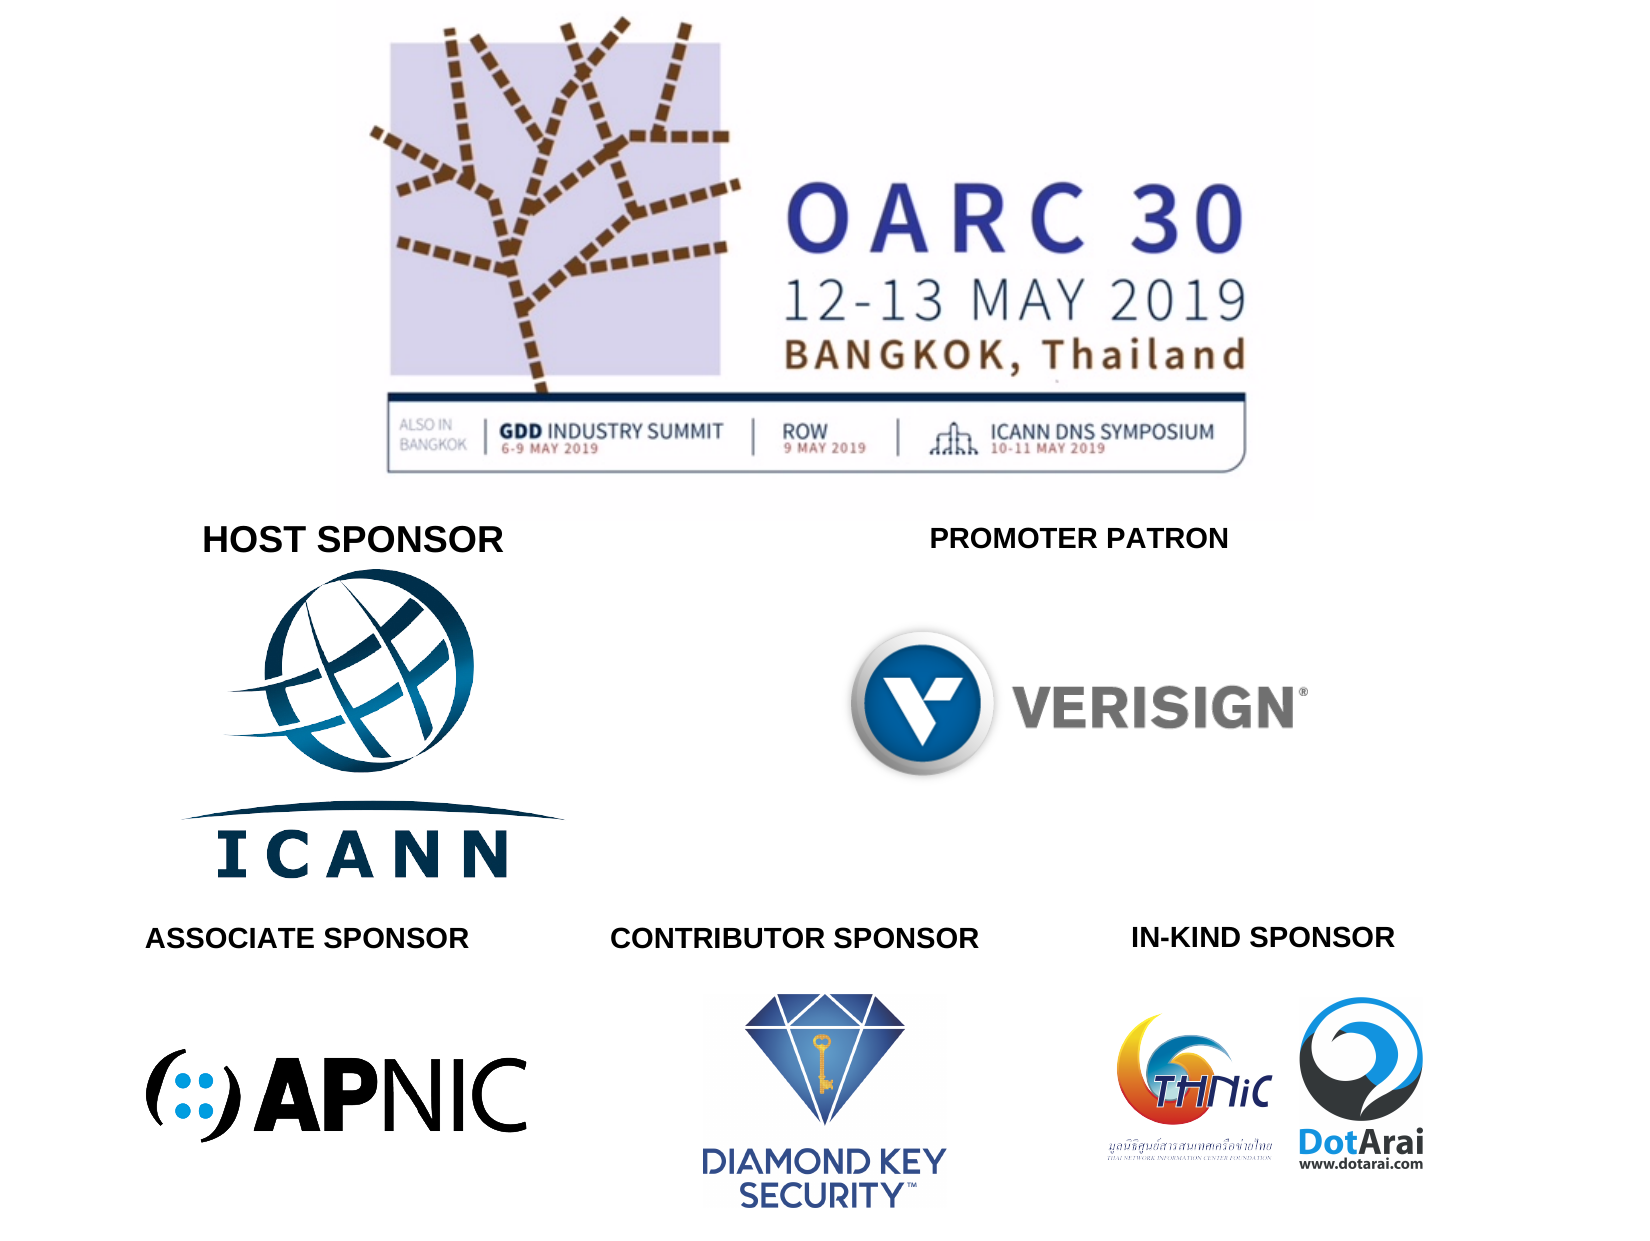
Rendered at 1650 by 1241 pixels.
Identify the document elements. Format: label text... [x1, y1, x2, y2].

picture [826, 601, 1332, 808]
picture [175, 564, 571, 883]
text_box IN-KIND SPONSOR [1130, 935, 1471, 974]
text_box ASSOCIATE SPONSOR [144, 935, 557, 975]
picture [1299, 997, 1423, 1169]
picture [703, 994, 947, 1208]
picture [1102, 1000, 1278, 1176]
text_box HOST SPONSOR [202, 536, 543, 564]
picture [90, 1004, 581, 1186]
picture [336, 0, 1314, 521]
text_box PROMOTER PATRON [929, 536, 1354, 575]
text_box CONTRIBUTOR SPONSOR [610, 935, 1040, 975]
